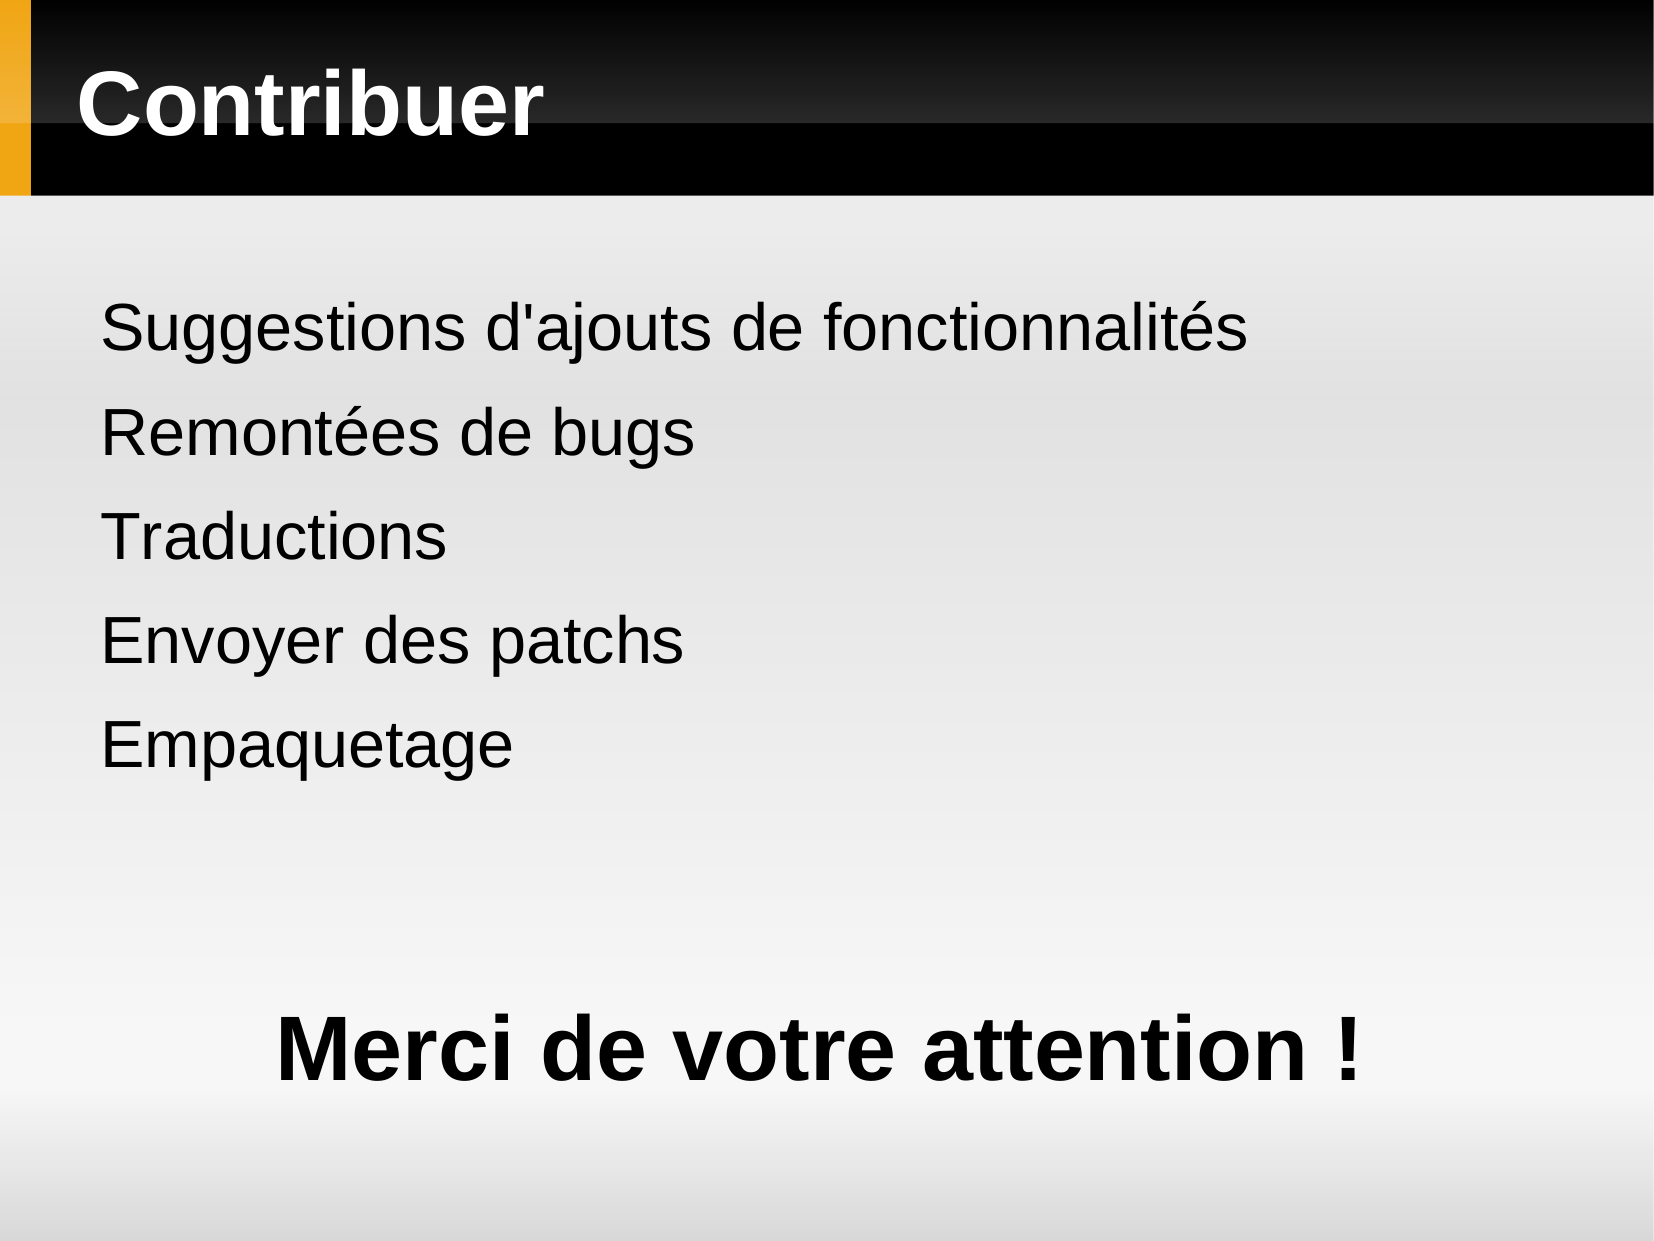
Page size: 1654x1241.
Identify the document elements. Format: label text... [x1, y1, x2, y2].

title Contribuer [76, 7, 1565, 200]
title Merci de votre attention ! [76, 944, 1565, 1152]
list Suggestions d'ajouts de fonctionnalités Remontées de bugs Traductions Envoyer des patchs Empaquetage [82, 290, 1571, 1094]
picture [0, 0, 1654, 1241]
